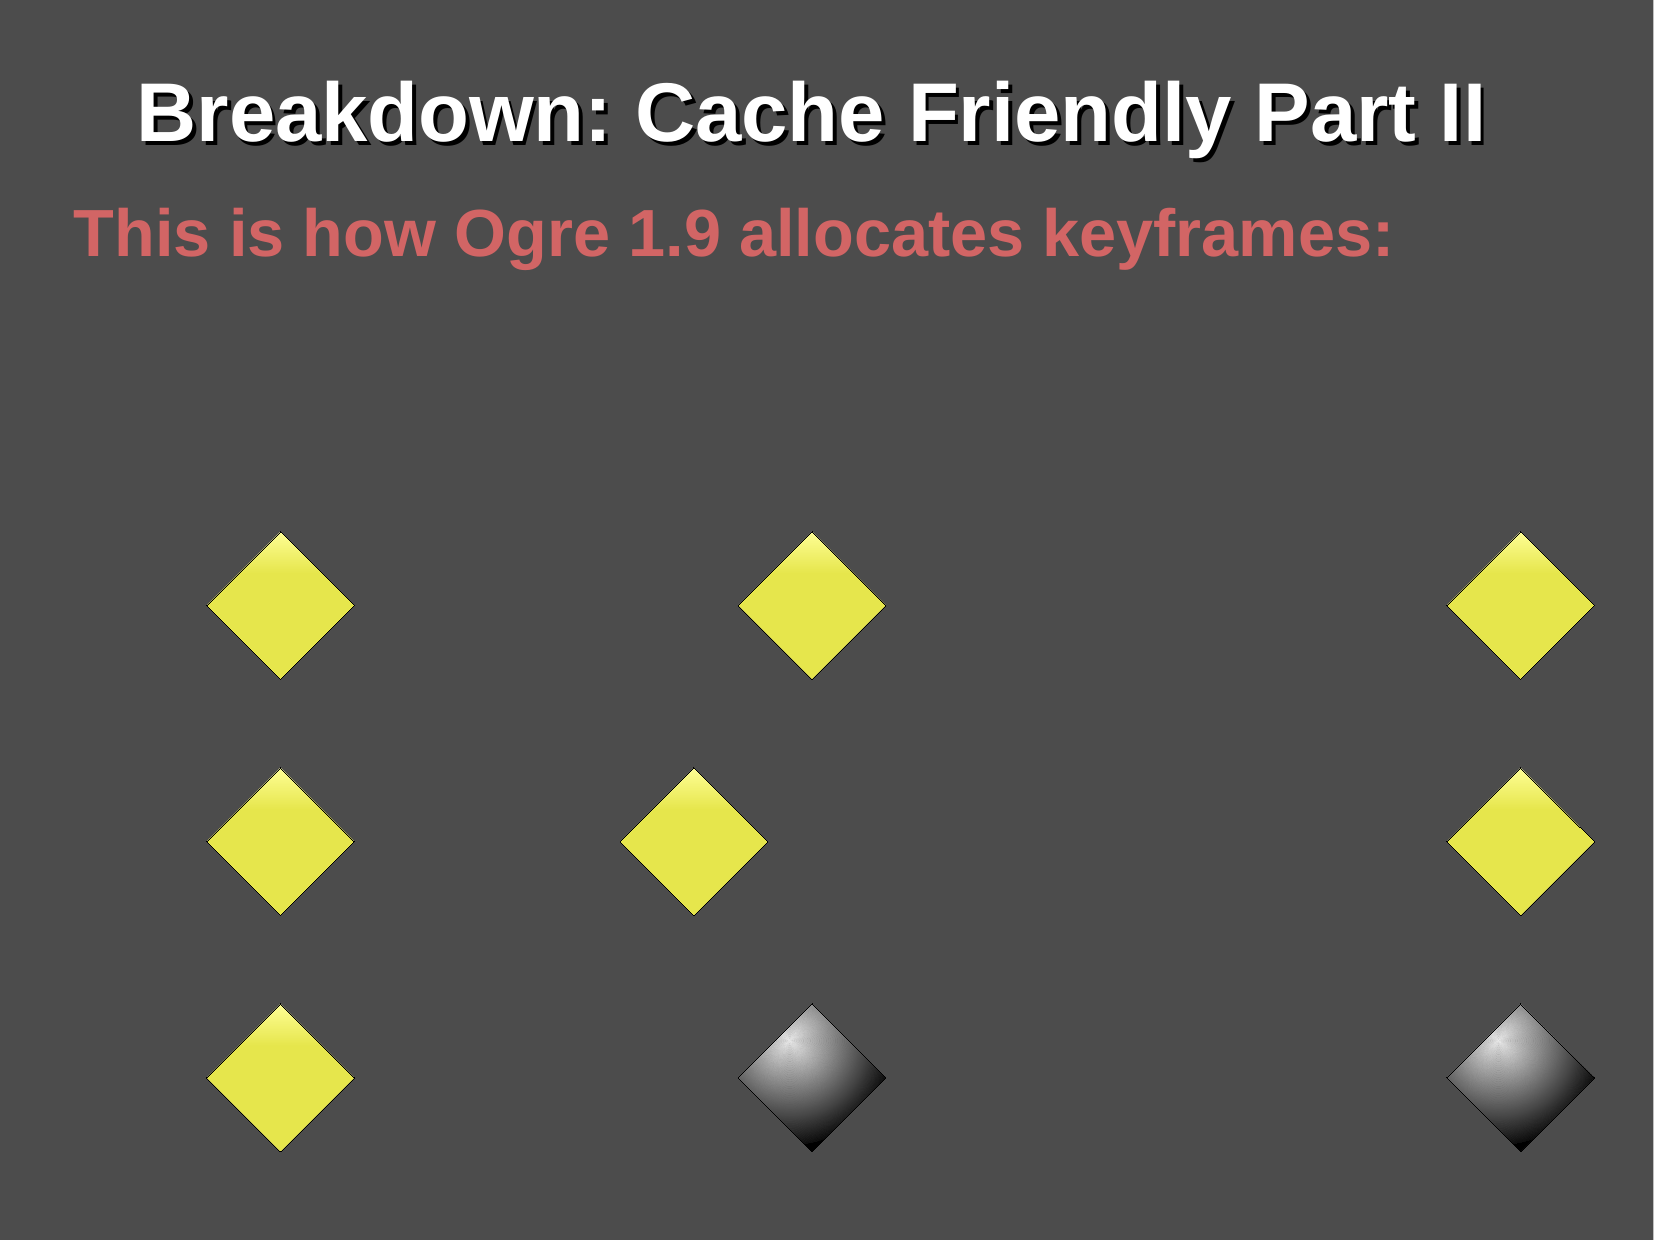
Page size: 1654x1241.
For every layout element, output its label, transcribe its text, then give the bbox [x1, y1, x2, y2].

text_box This is how Ogre 1.9 allocates keyframes: [59, 188, 1565, 279]
text_box [738, 1003, 886, 1152]
text_box [206, 1003, 355, 1152]
text_box [1446, 531, 1595, 680]
text_box [620, 767, 768, 916]
text_box [206, 531, 355, 680]
text_box Breakdown: Cache Friendly Part II [88, 59, 1536, 168]
text_box [1446, 767, 1595, 916]
text_box [738, 531, 886, 680]
text_box [1446, 1003, 1595, 1152]
text_box [206, 767, 355, 916]
